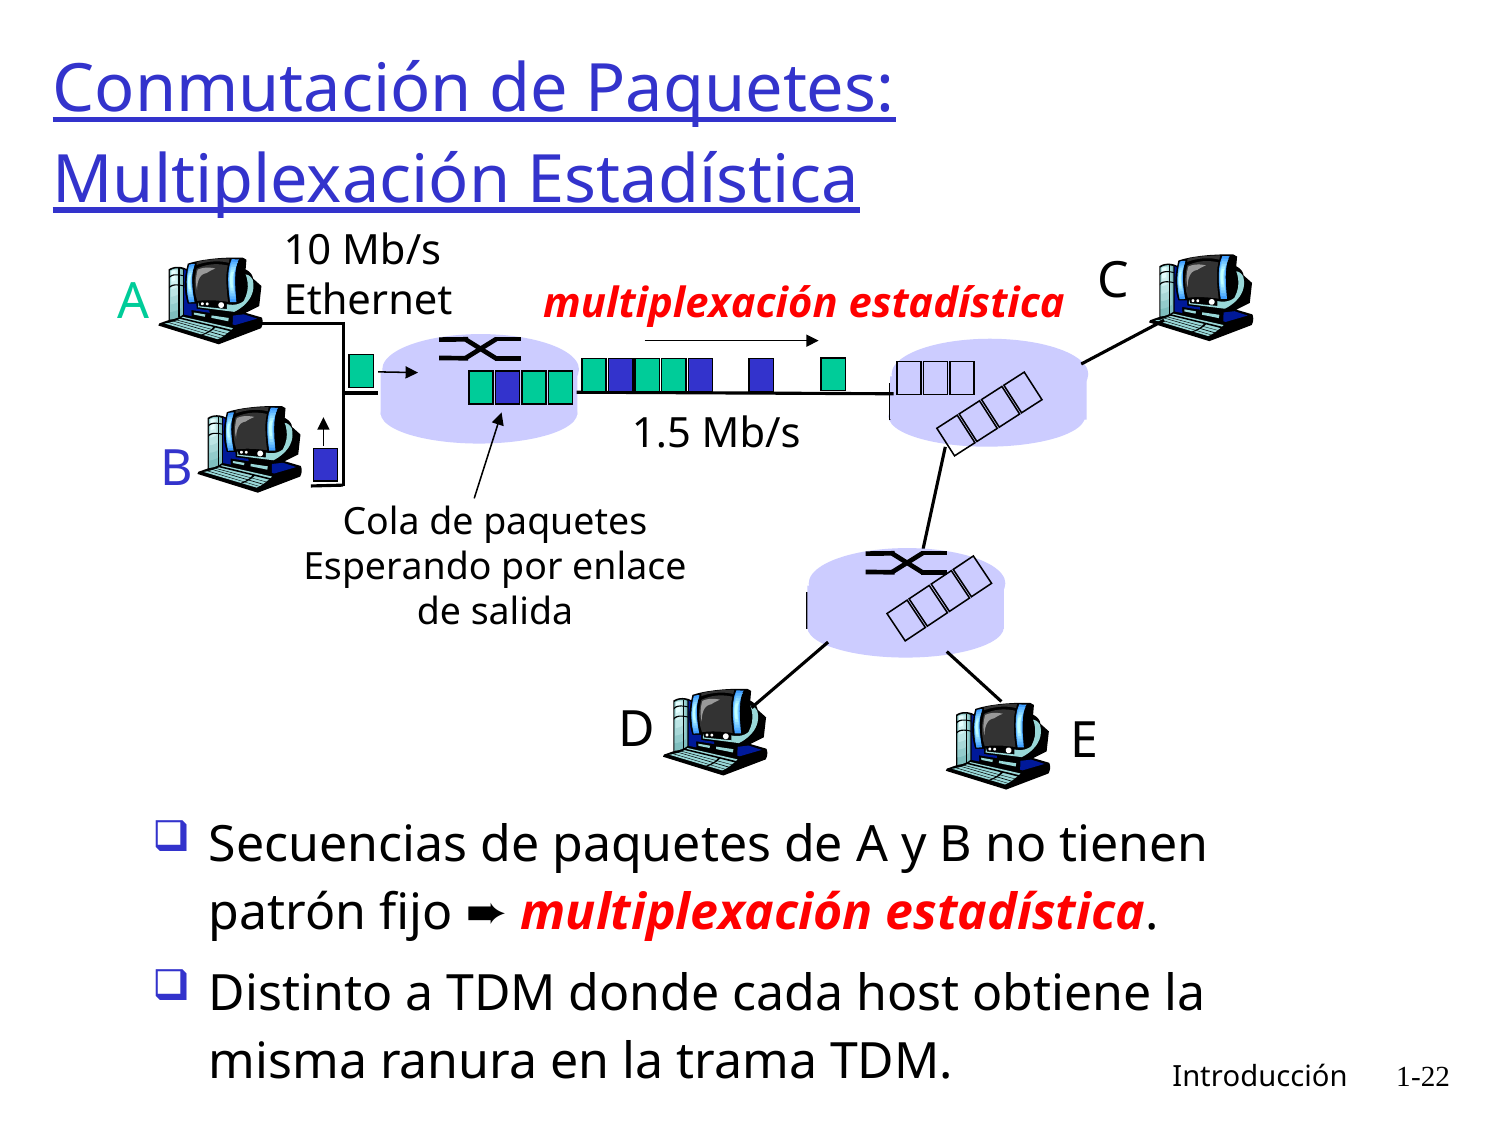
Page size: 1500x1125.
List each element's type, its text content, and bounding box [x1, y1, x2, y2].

picture [663, 687, 769, 776]
text_box A [102, 260, 165, 337]
text_box [939, 417, 973, 446]
text_box 10 Mb/s Ethernet [268, 215, 468, 331]
text_box 1.5 Mb/s [617, 398, 816, 464]
text_box [961, 403, 995, 439]
list Secuencias de paquetes de A y B no tienen patrón fijo  multiplexación estadística. Distinto a TDM donde cada host obtiene la misma ranura en la trama TDM. [137, 799, 1363, 1061]
text_box [1006, 374, 1040, 410]
text_box [984, 388, 1018, 425]
picture [158, 256, 265, 345]
text_box [956, 558, 989, 594]
text_box [889, 602, 923, 639]
text_box E [1055, 699, 1114, 776]
text_box [898, 362, 920, 394]
text_box [441, 334, 520, 345]
text_box [807, 551, 1006, 658]
text_box [688, 358, 713, 392]
text_box [380, 337, 579, 444]
text_box Introducción [887, 1061, 1362, 1125]
text_box 1-<number> [1362, 1050, 1466, 1125]
text_box [313, 448, 338, 482]
picture [197, 405, 304, 493]
text_box [911, 588, 945, 624]
text_box C [1082, 240, 1145, 316]
picture [945, 702, 1052, 790]
text_box B [145, 427, 208, 504]
text_box [868, 548, 970, 571]
text_box [933, 573, 967, 609]
title Conmutación de Paquetes: Multiplexación Estadística [37, 37, 1276, 225]
text_box D [603, 688, 670, 765]
text_box [608, 358, 633, 392]
text_box [889, 338, 1089, 447]
text_box Cola de paquetes Esperando por enlace de salida [288, 489, 702, 640]
text_box [749, 358, 774, 392]
picture [1148, 253, 1255, 342]
text_box multiplexación estadística [528, 268, 1081, 334]
